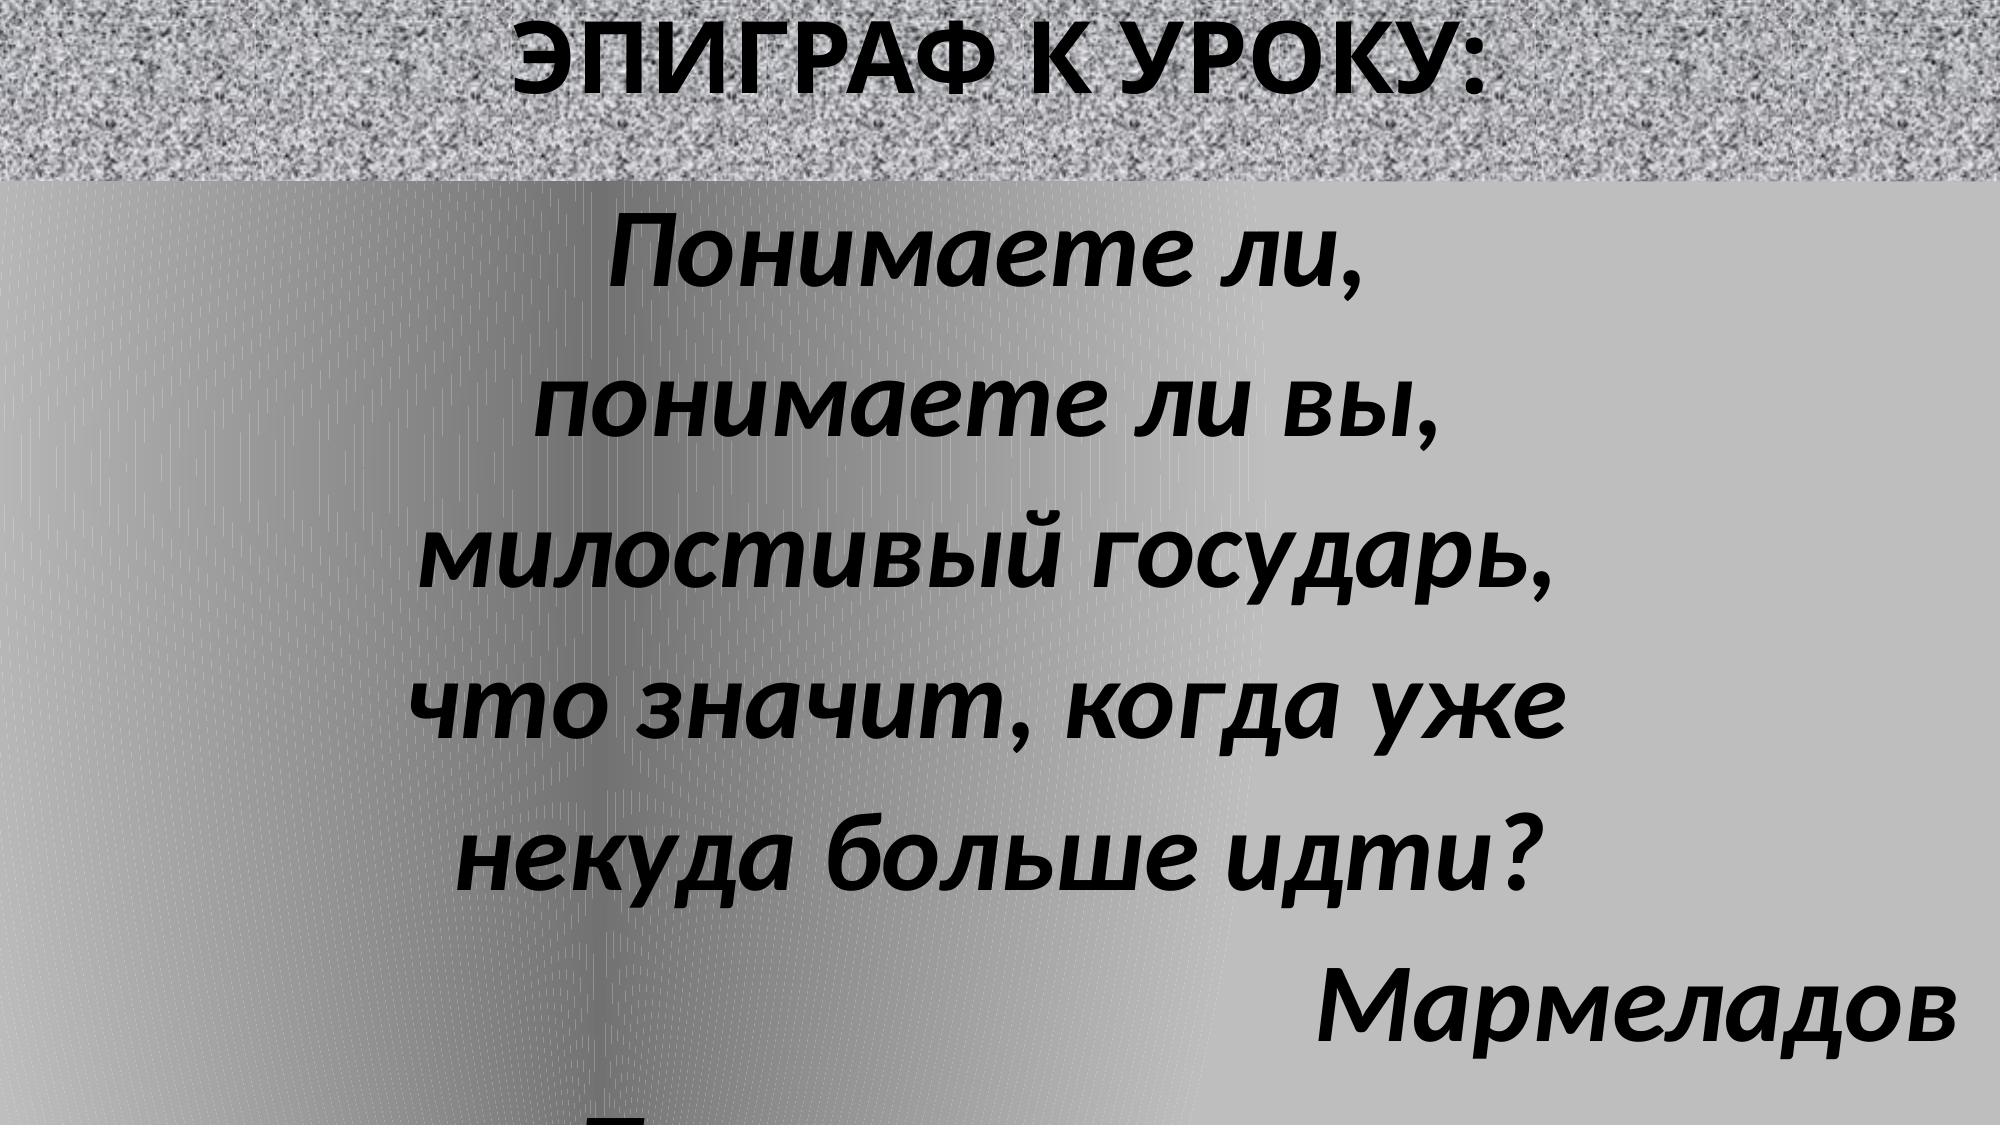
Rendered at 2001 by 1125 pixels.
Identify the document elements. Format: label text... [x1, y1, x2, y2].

list Понимаете ли, понимаете ли вы, милостивый государь, что значит, когда уже некуда больше идти? Мармеладов «Преступление и наказание» [0, 181, 2000, 1125]
title ЭПИГРАФ К УРОКУ: [0, 0, 2000, 181]
